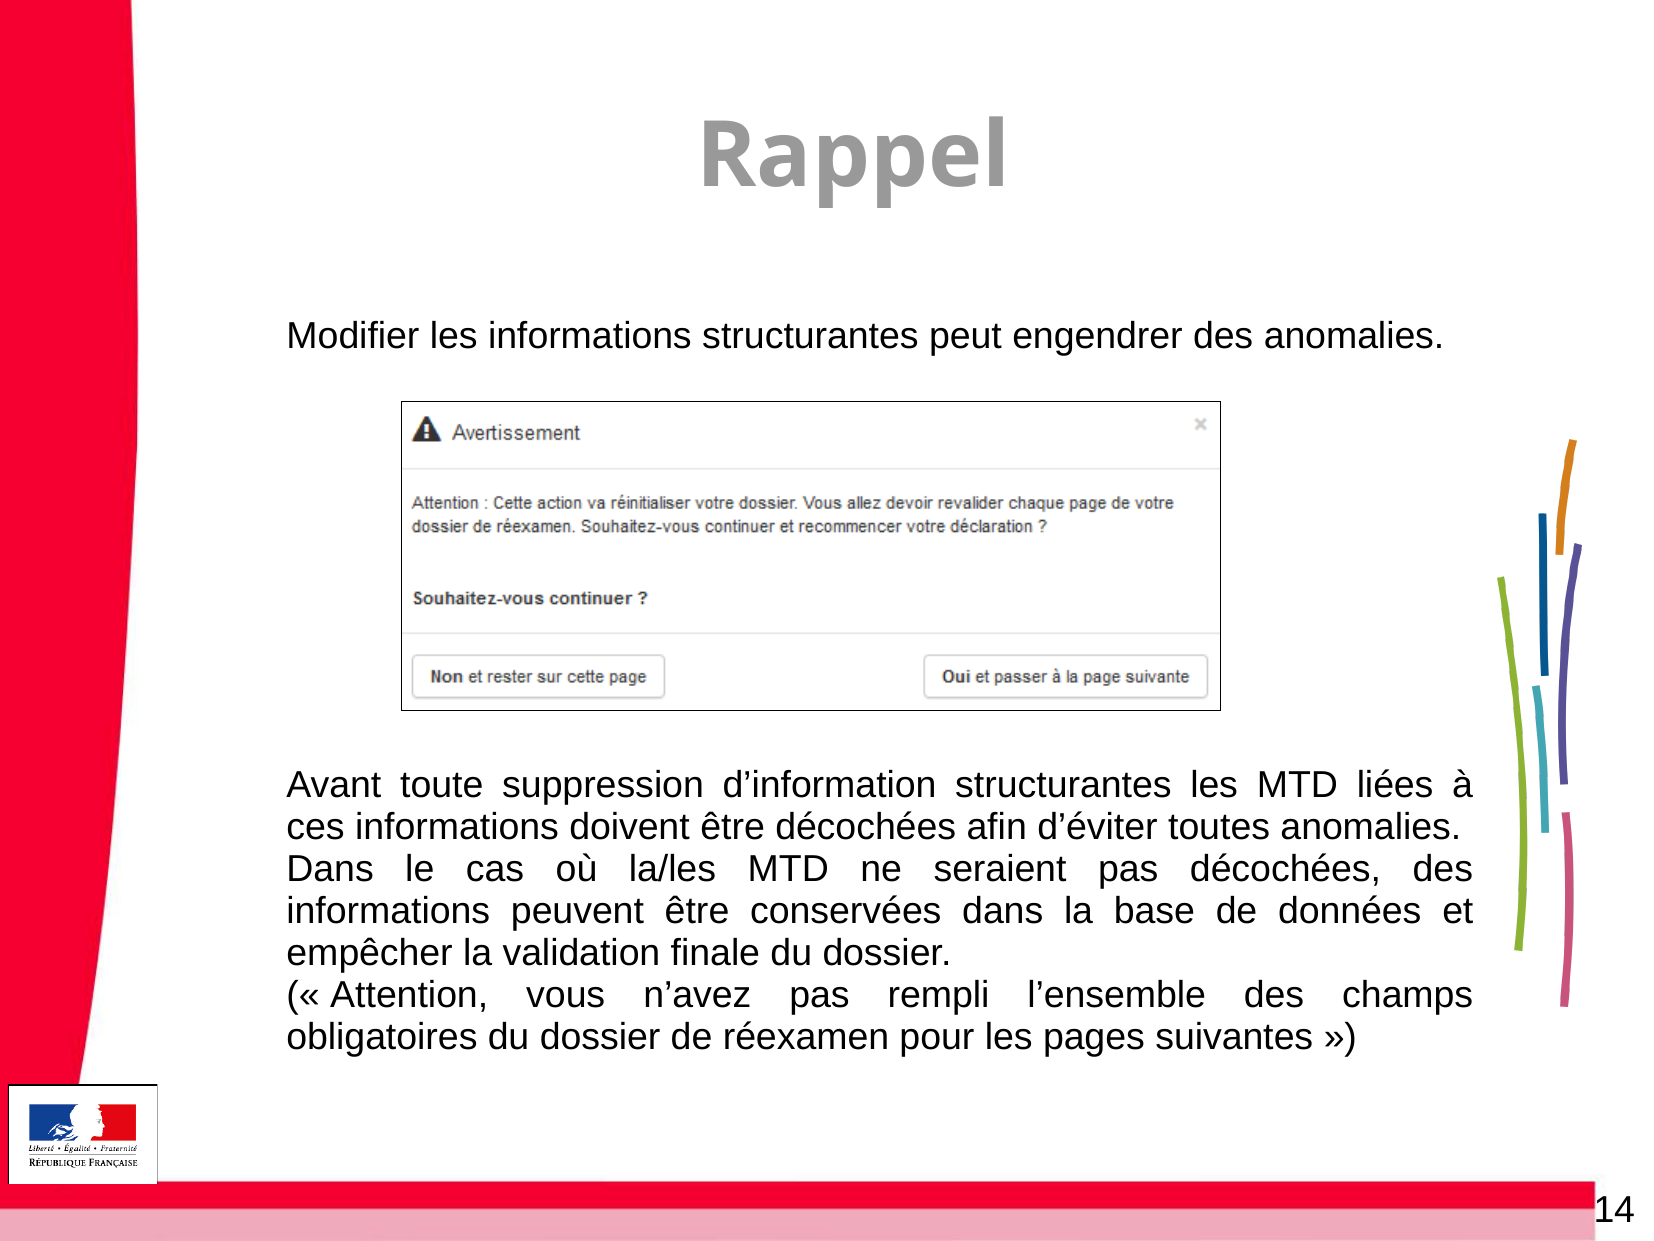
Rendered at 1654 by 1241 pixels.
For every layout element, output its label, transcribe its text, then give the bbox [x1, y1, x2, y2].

text_box Modifier les informations structurantes peut engendrer des anomalies. [271, 307, 1489, 378]
text_box <numéro> [1482, 1188, 1636, 1241]
text_box Avant toute suppression d’information structurantes les MTD liées à ces informations doivent être décochées afin d’éviter toutes anomalies. Dans le cas où la/les MTD ne seraient pas décochées, des informations peuvent être conservées dans la base de données et empêcher la validation finale du dossier. (« Attention, vous n’avez pas rempli l’ensemble des champs obligatoires du dossier de réexamen pour les pages suivantes ») [271, 755, 1489, 1086]
picture [0, 0, 1654, 1241]
title Rappel [136, 56, 1571, 249]
list [188, 250, 1519, 993]
